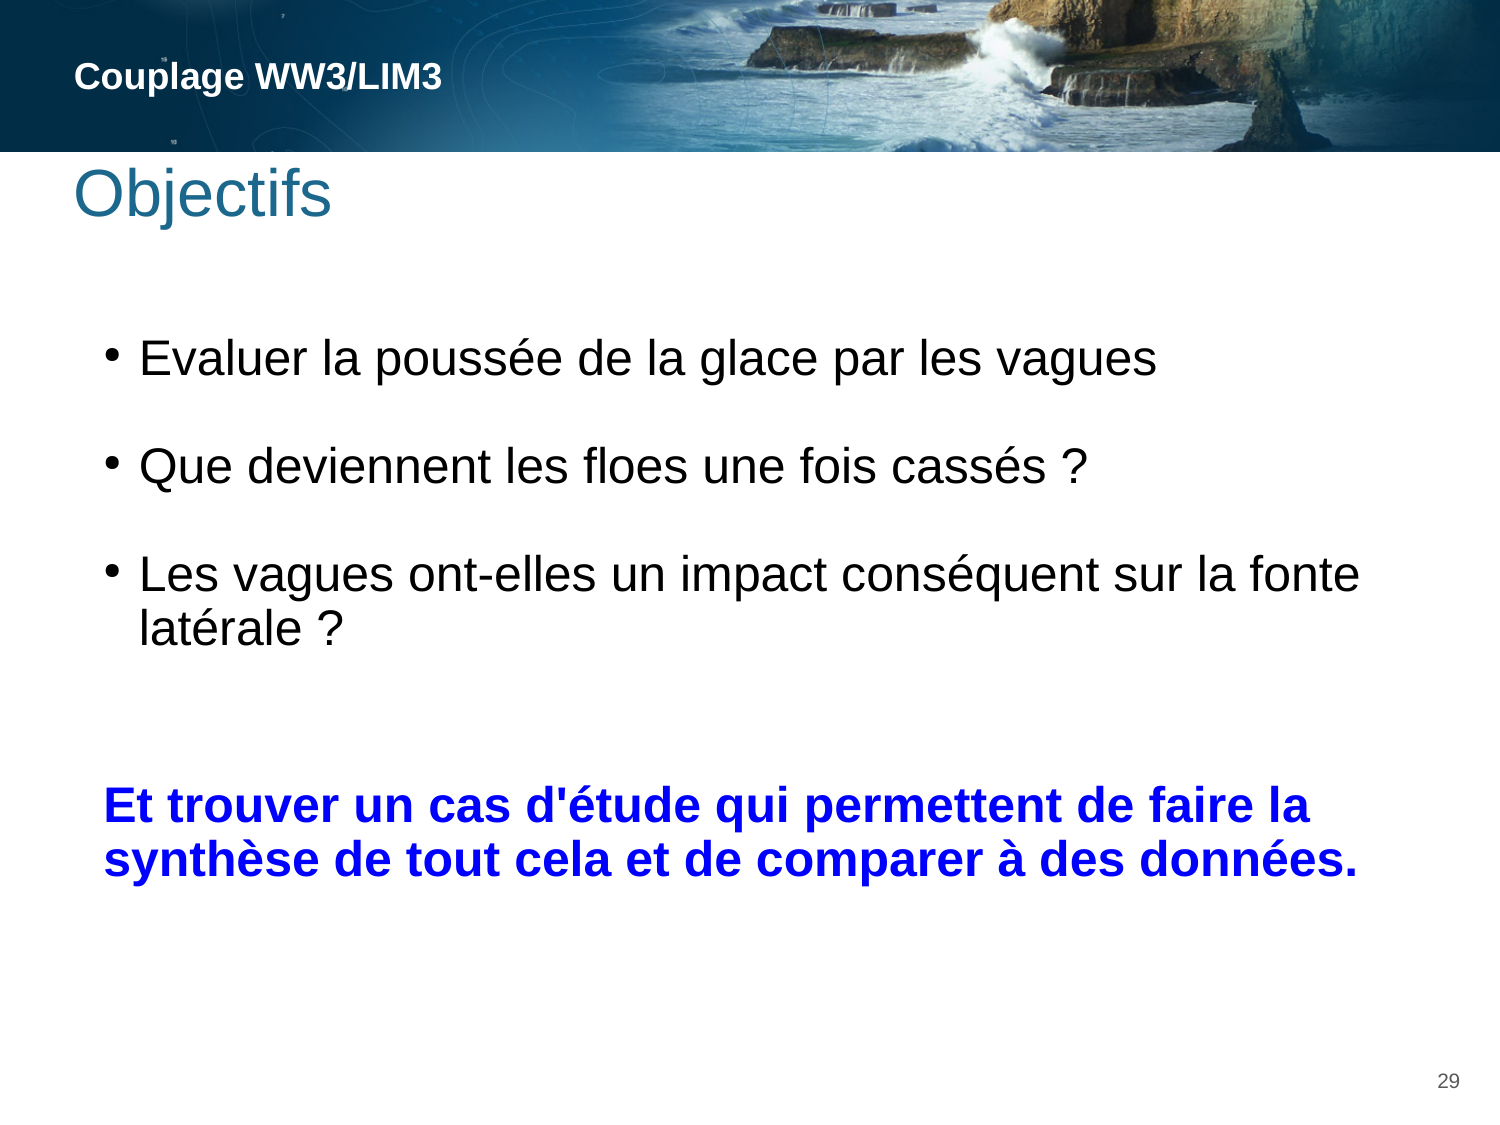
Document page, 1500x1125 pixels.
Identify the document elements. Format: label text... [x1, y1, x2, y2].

text_box Evaluer la poussée de la glace par les vagues Que deviennent les floes une fois cassés ? Les vagues ont-elles un impact conséquent sur la fonte latérale ? [88, 324, 1388, 670]
title Couplage WW3/LIM3 [59, 29, 798, 119]
title Objectifs [59, 102, 1244, 278]
text_box Et trouver un cas d'étude qui permettent de faire la synthèse de tout cela et de comparer à des données. [88, 771, 1418, 901]
picture [0, 0, 1500, 152]
